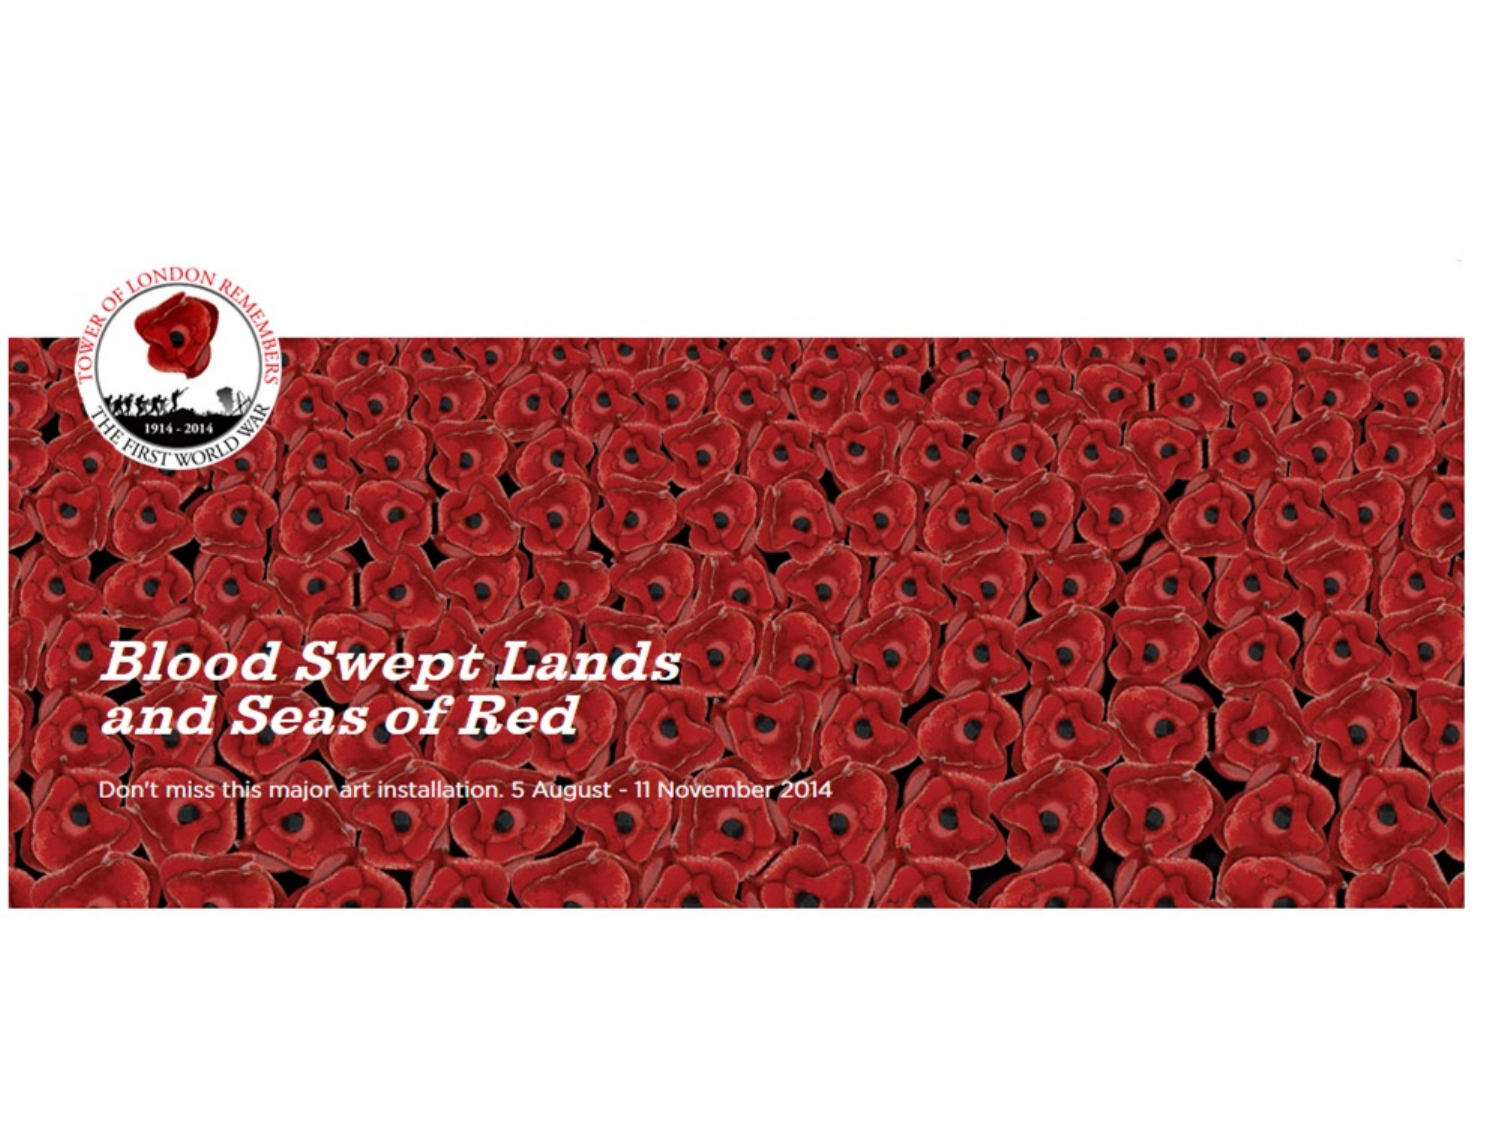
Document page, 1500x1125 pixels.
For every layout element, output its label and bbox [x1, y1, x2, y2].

picture [0, 198, 1500, 927]
